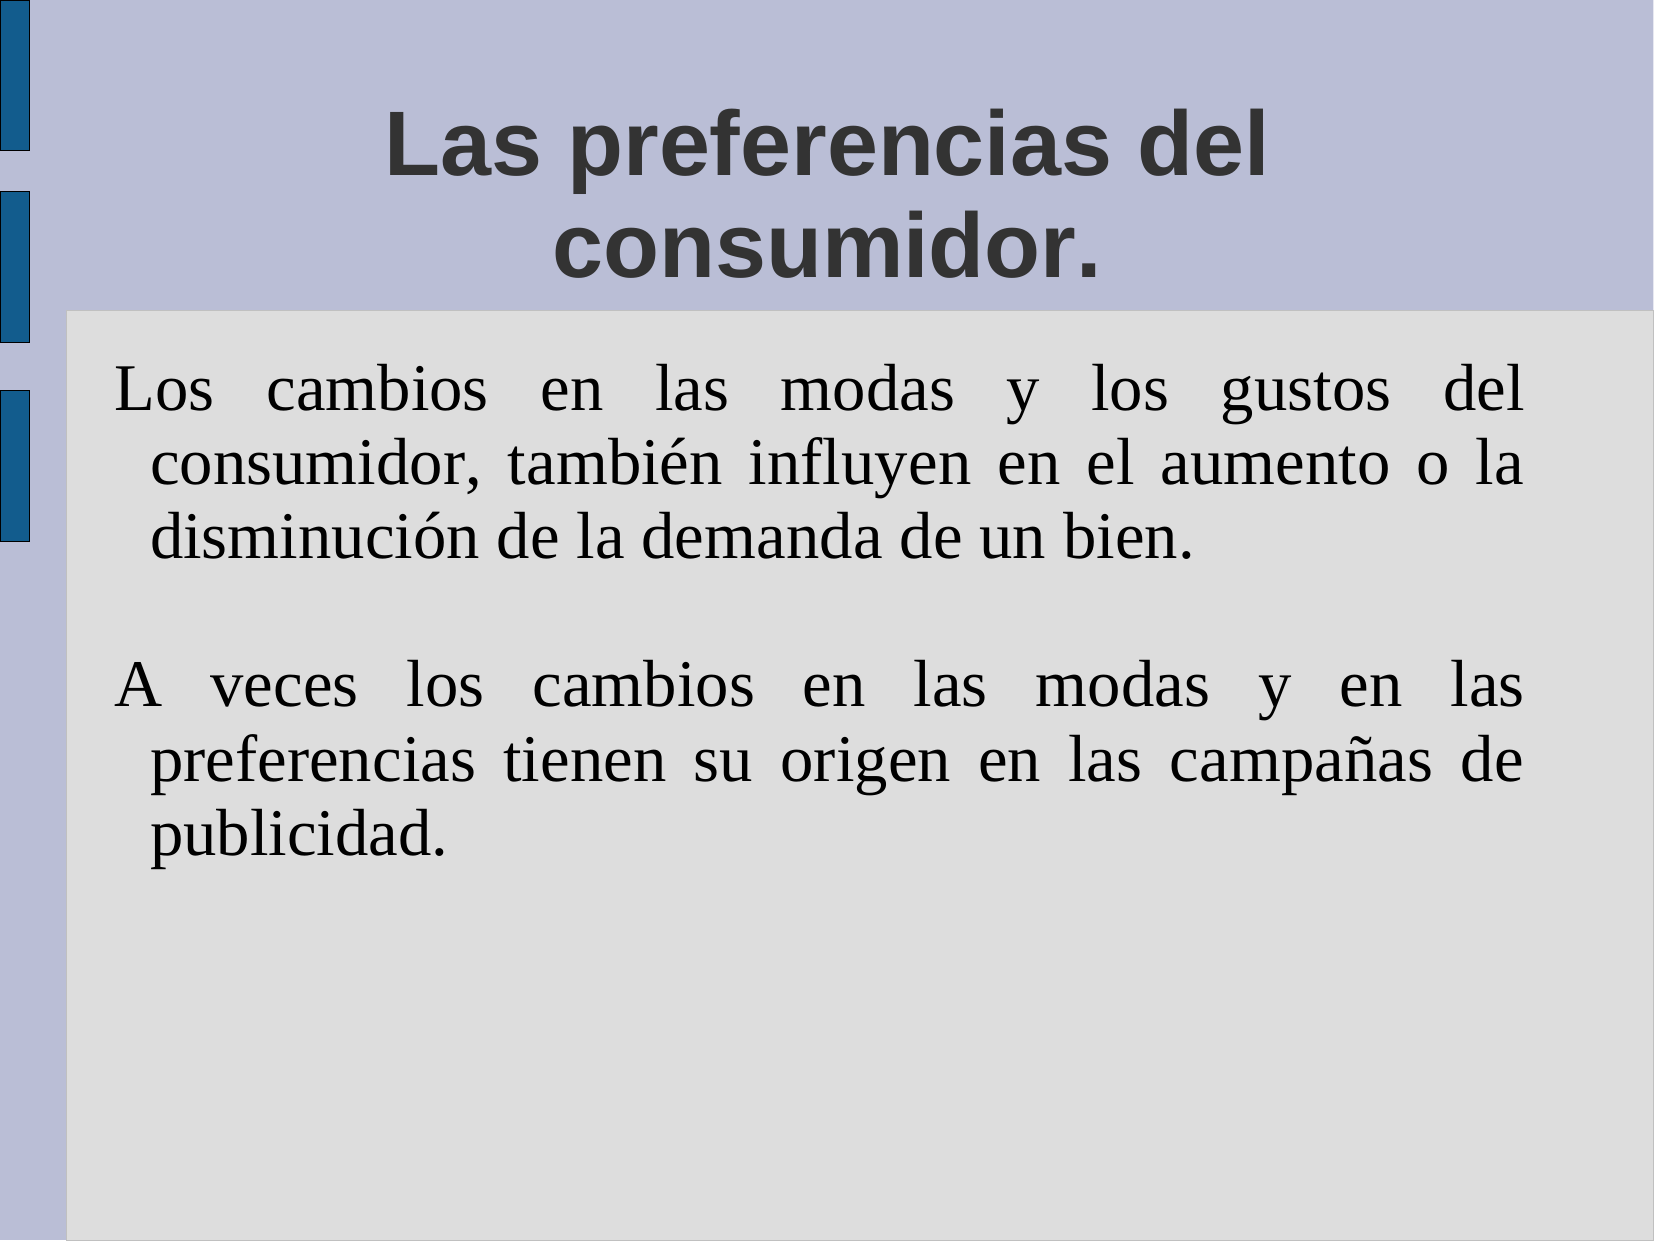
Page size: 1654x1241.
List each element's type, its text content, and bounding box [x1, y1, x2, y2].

title Las preferencias del consumidor. [121, 92, 1534, 298]
subtitle Los cambios en las modas y los gustos del consumidor, también influyen en el aumento o la disminución de la demanda de un bien. A veces los cambios en las modas y en las preferencias tienen su origen en las campañas de publicidad. [114, 174, 1527, 1121]
